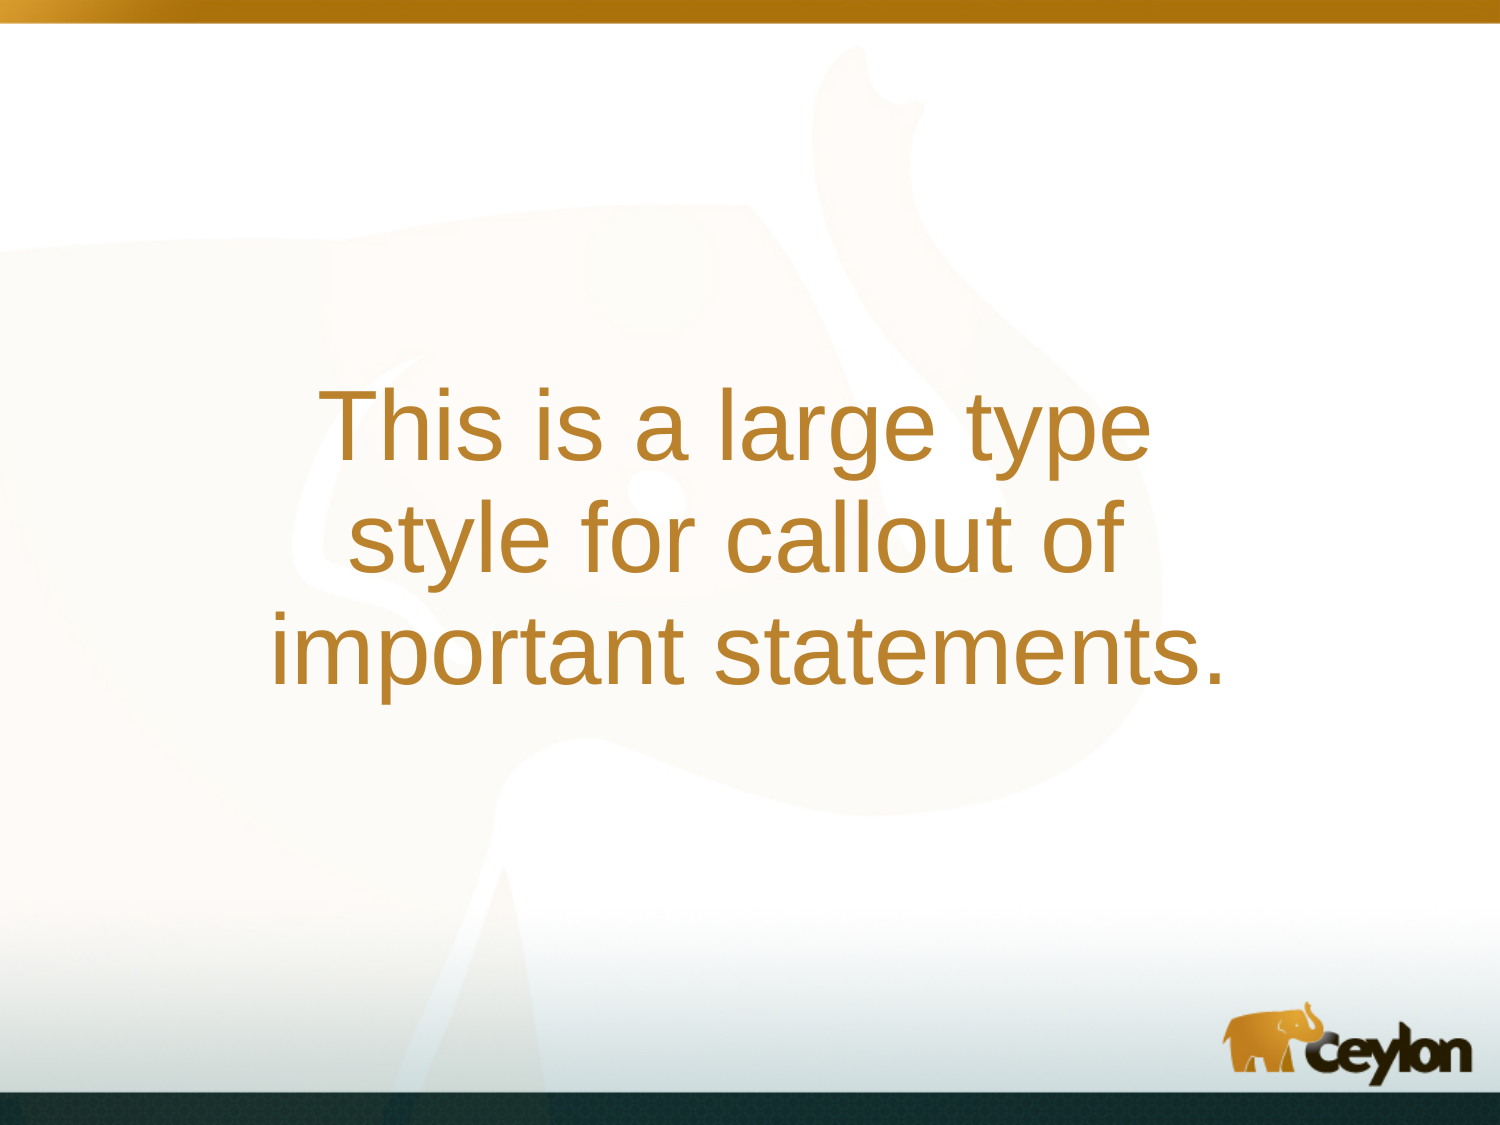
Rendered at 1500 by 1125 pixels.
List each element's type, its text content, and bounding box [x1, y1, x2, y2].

text_box This is a large type style for callout of important statements. [112, 76, 1388, 1001]
picture [0, 0, 1500, 1125]
